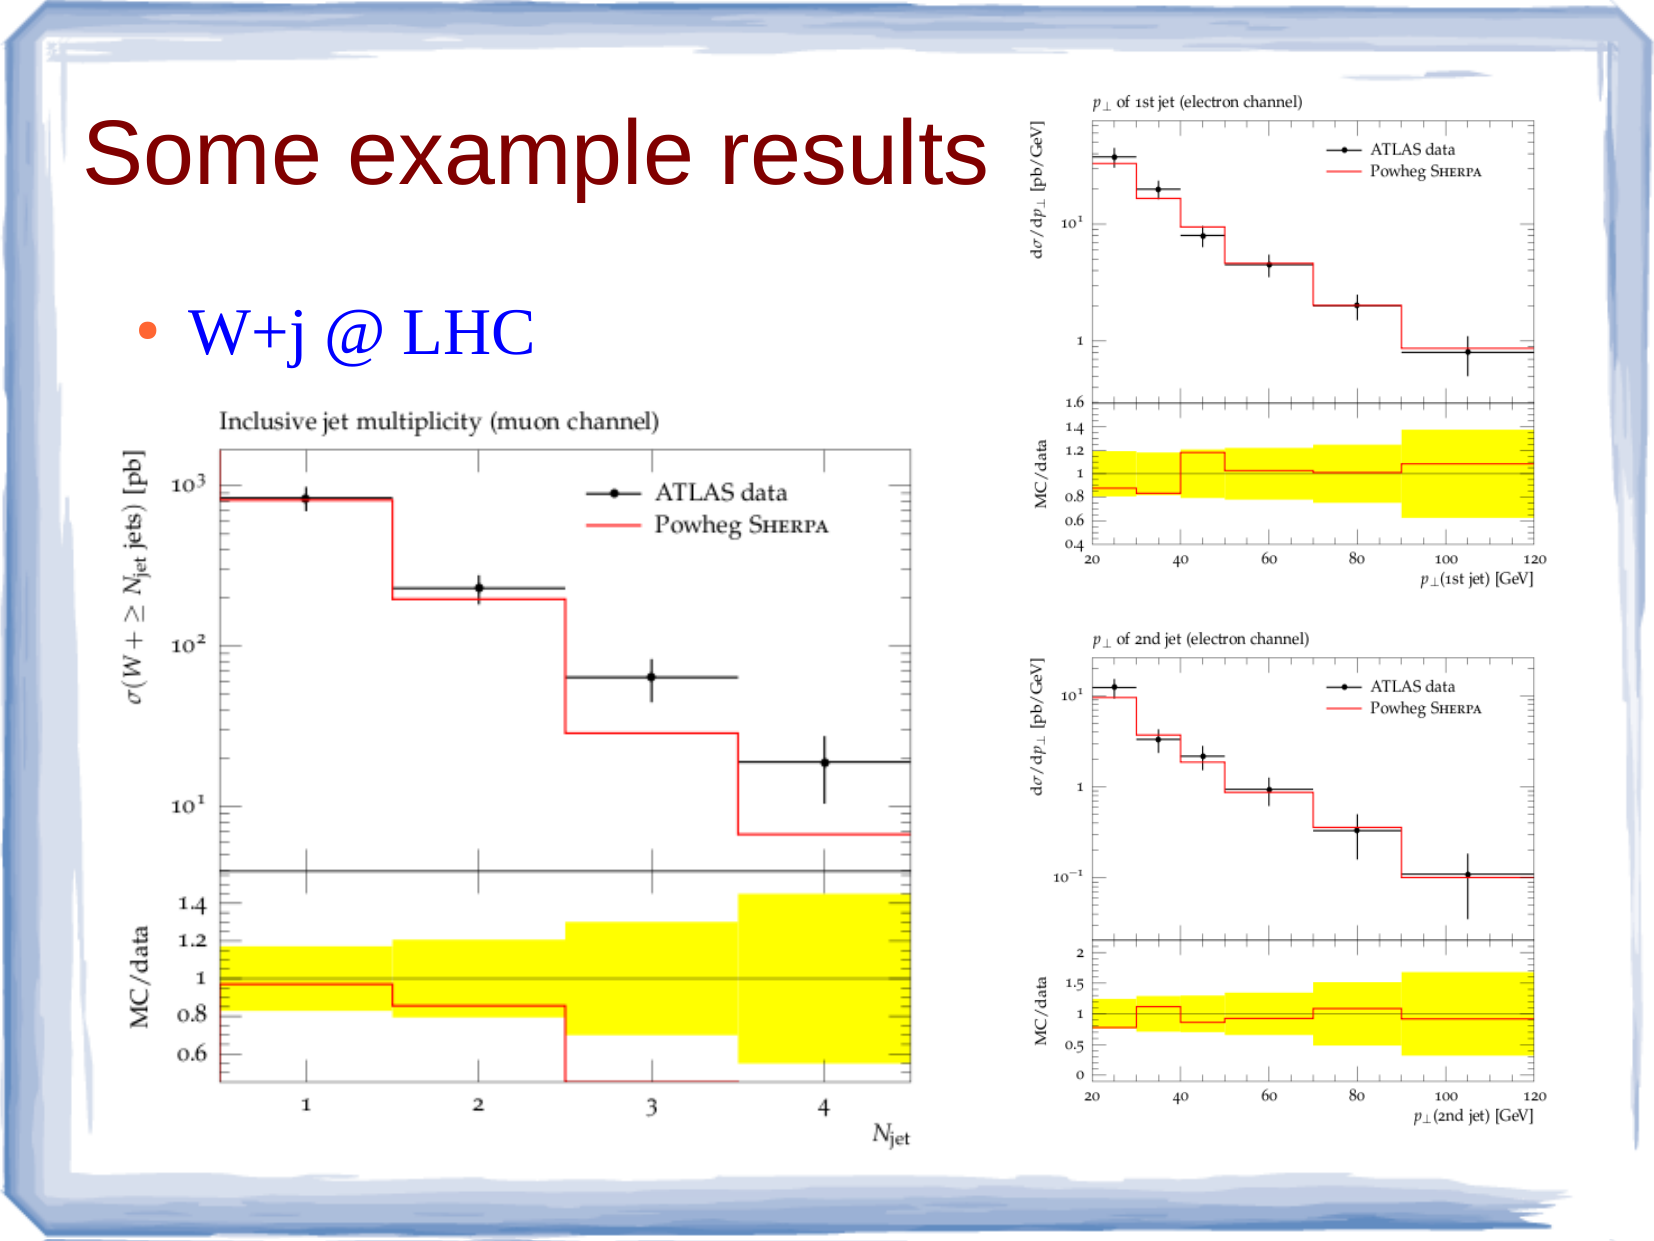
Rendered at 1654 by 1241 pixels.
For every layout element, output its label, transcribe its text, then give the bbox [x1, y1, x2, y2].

picture [0, 0, 1654, 1241]
title Some example results [82, 49, 1571, 257]
list W+j @ LHC [118, 295, 1571, 1087]
